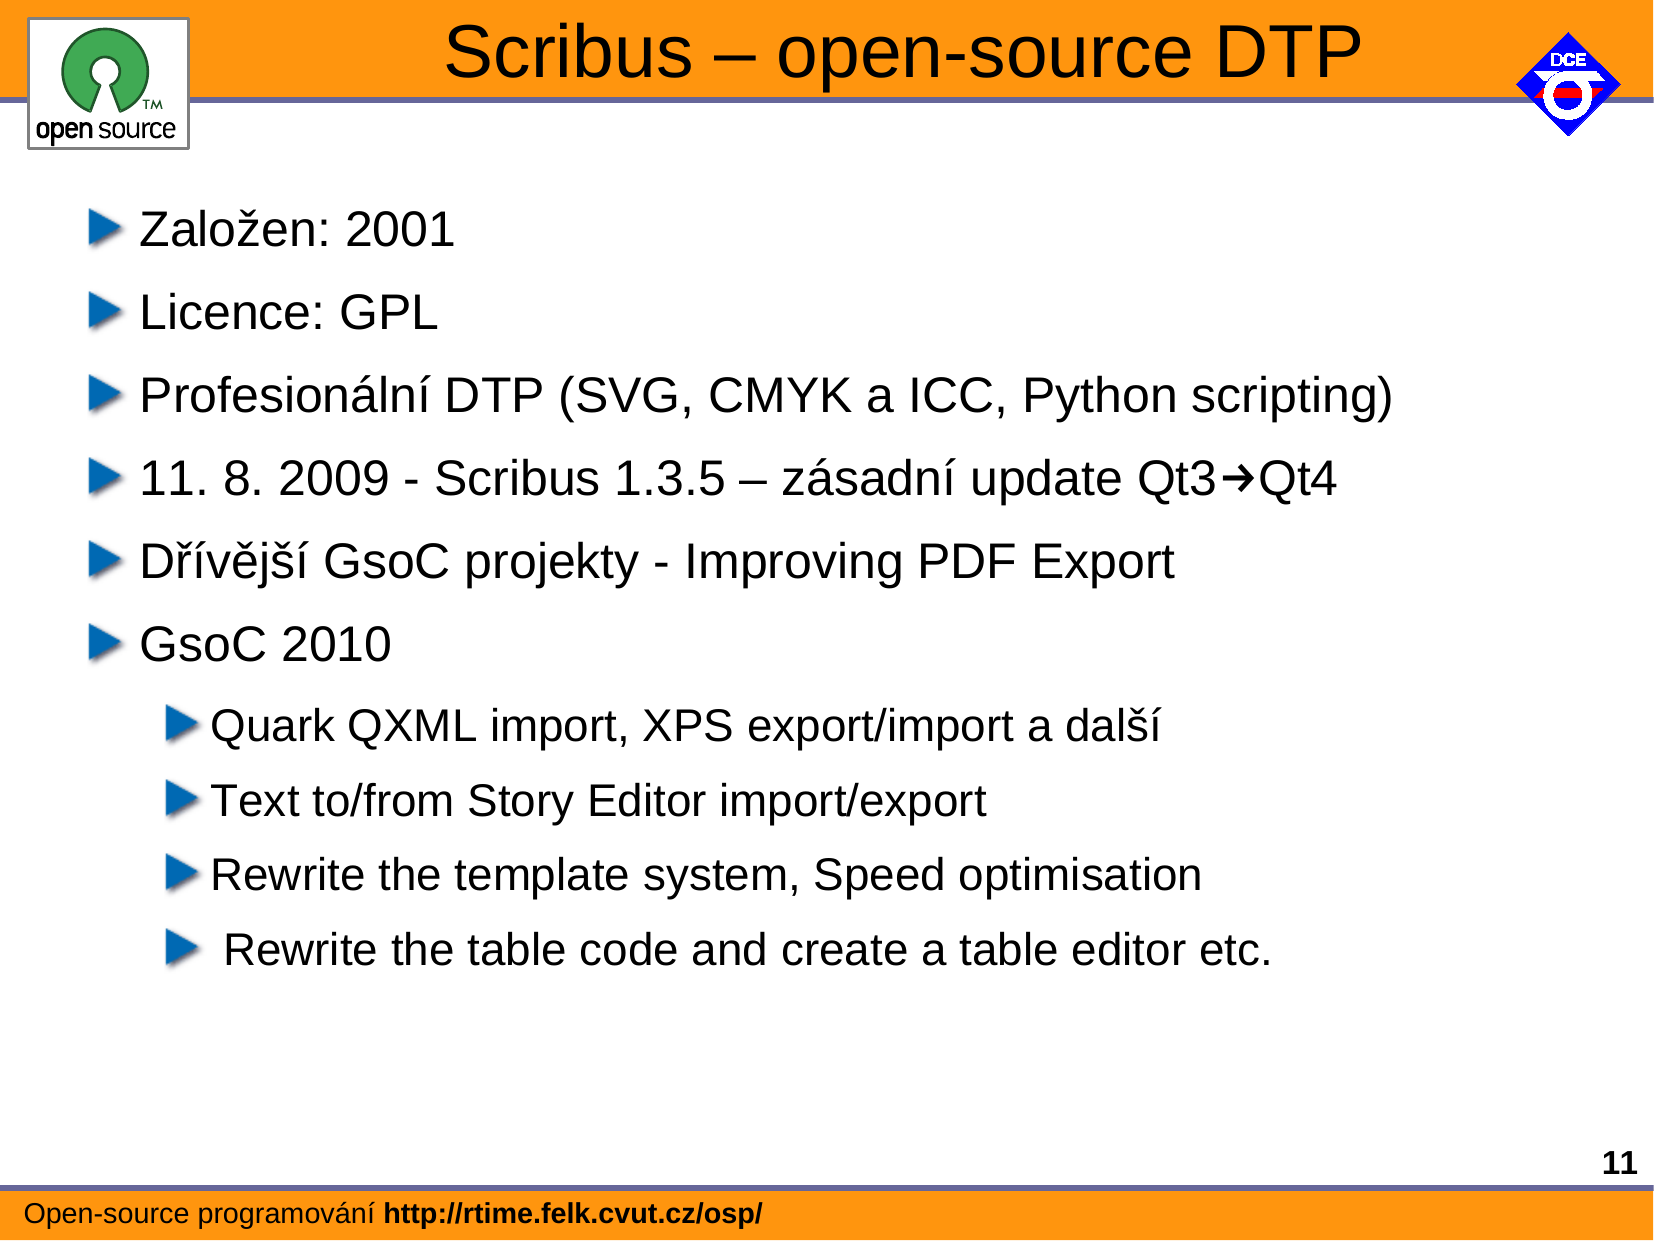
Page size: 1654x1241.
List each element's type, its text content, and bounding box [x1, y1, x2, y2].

list Založen: 2001 Licence: GPL Profesionální DTP (SVG, CMYK a ICC, Python scripting) 11. 8. 2009 - Scribus 1.3.5 – zásadní update Qt3→Qt4 Dřívější GsoC projekty - Improving PDF Export GsoC 2010 Quark QXML import, XPS export/import a další Text to/from Story Editor import/export Rewrite the template system, Speed optimisation Rewrite the table code and create a table editor etc. [68, 201, 1592, 1118]
title Scribus – open-source DTP [178, 4, 1631, 98]
